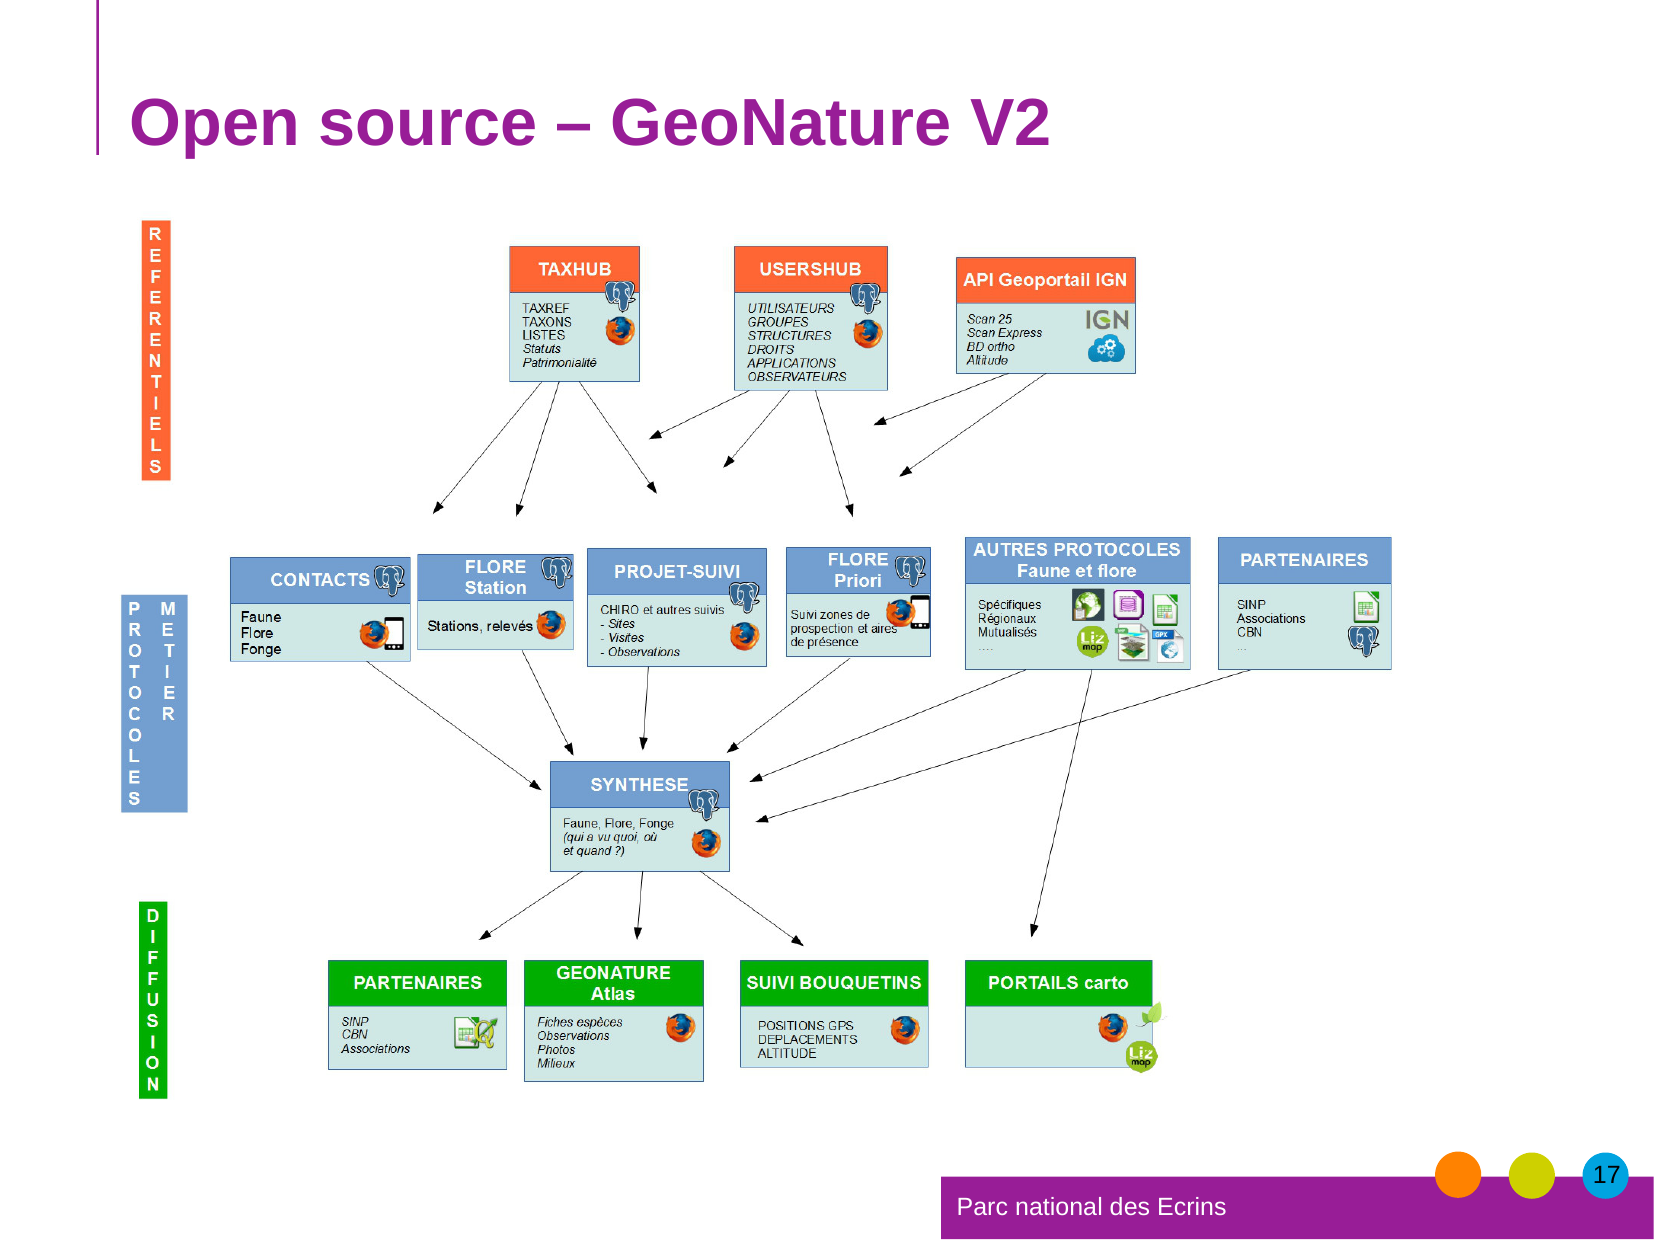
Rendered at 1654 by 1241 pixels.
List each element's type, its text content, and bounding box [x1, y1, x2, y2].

picture [88, 192, 1427, 1123]
title Open source – GeoNature V2 [129, 11, 1619, 160]
